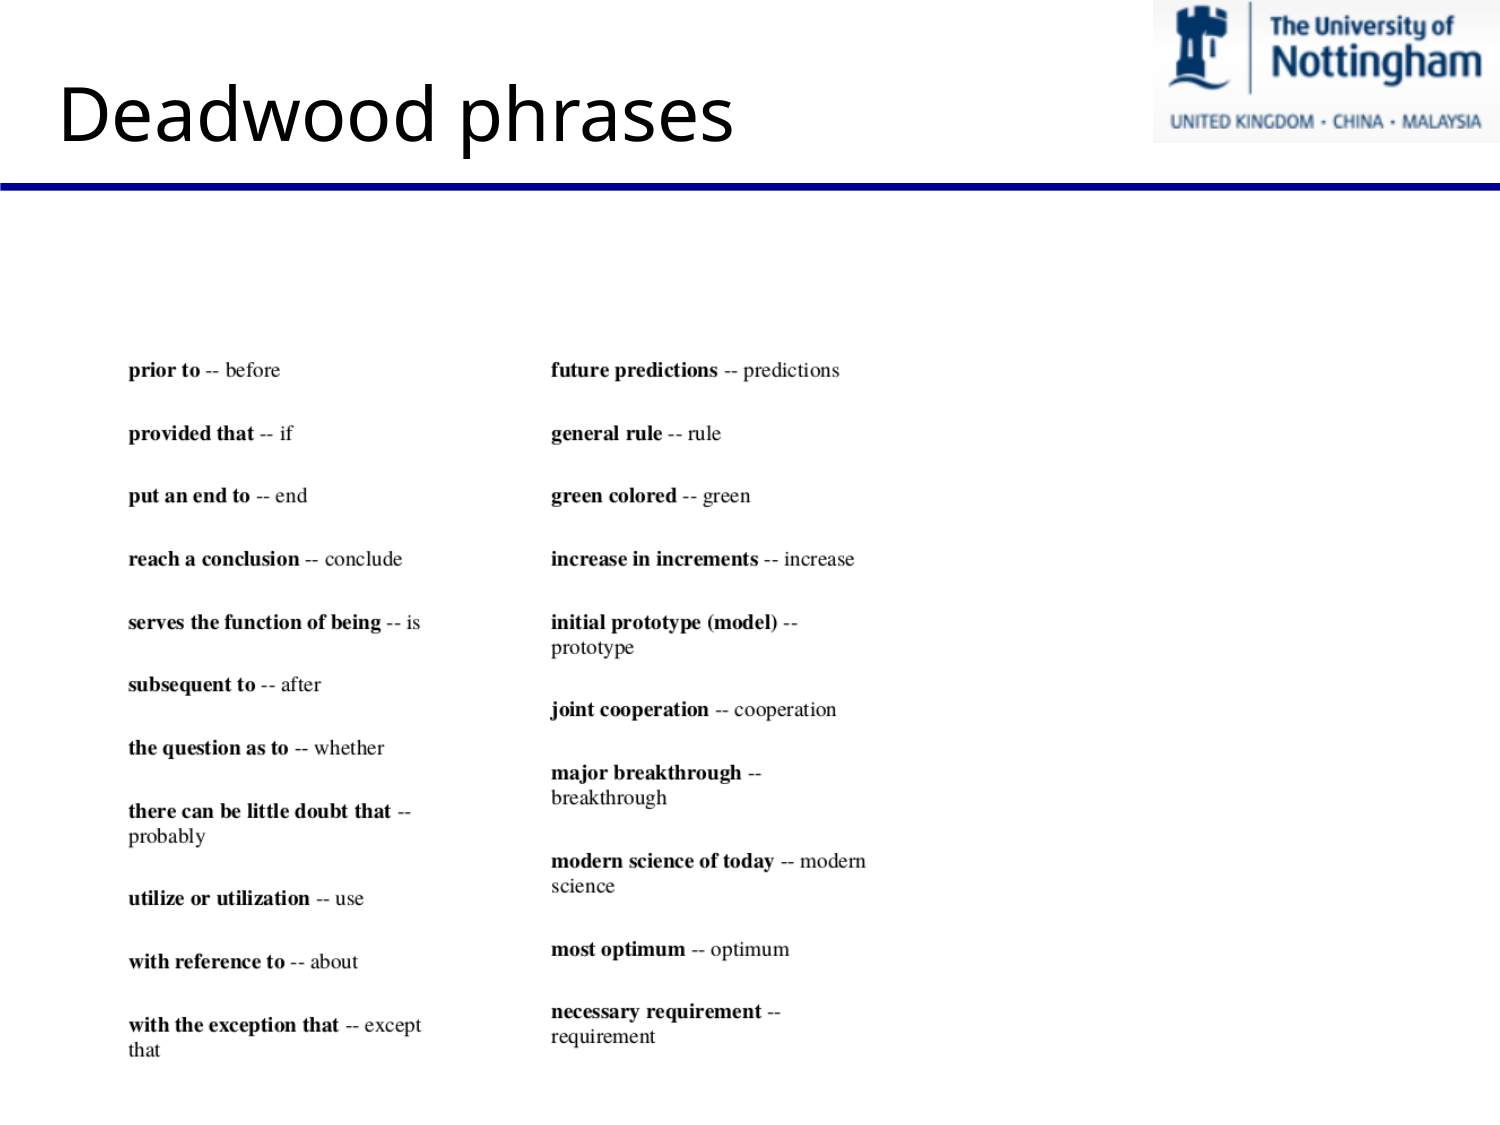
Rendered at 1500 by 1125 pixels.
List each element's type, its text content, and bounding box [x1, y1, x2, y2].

picture [81, 335, 1000, 1077]
title Deadwood phrases [57, 18, 1408, 207]
picture [1153, 0, 1500, 143]
